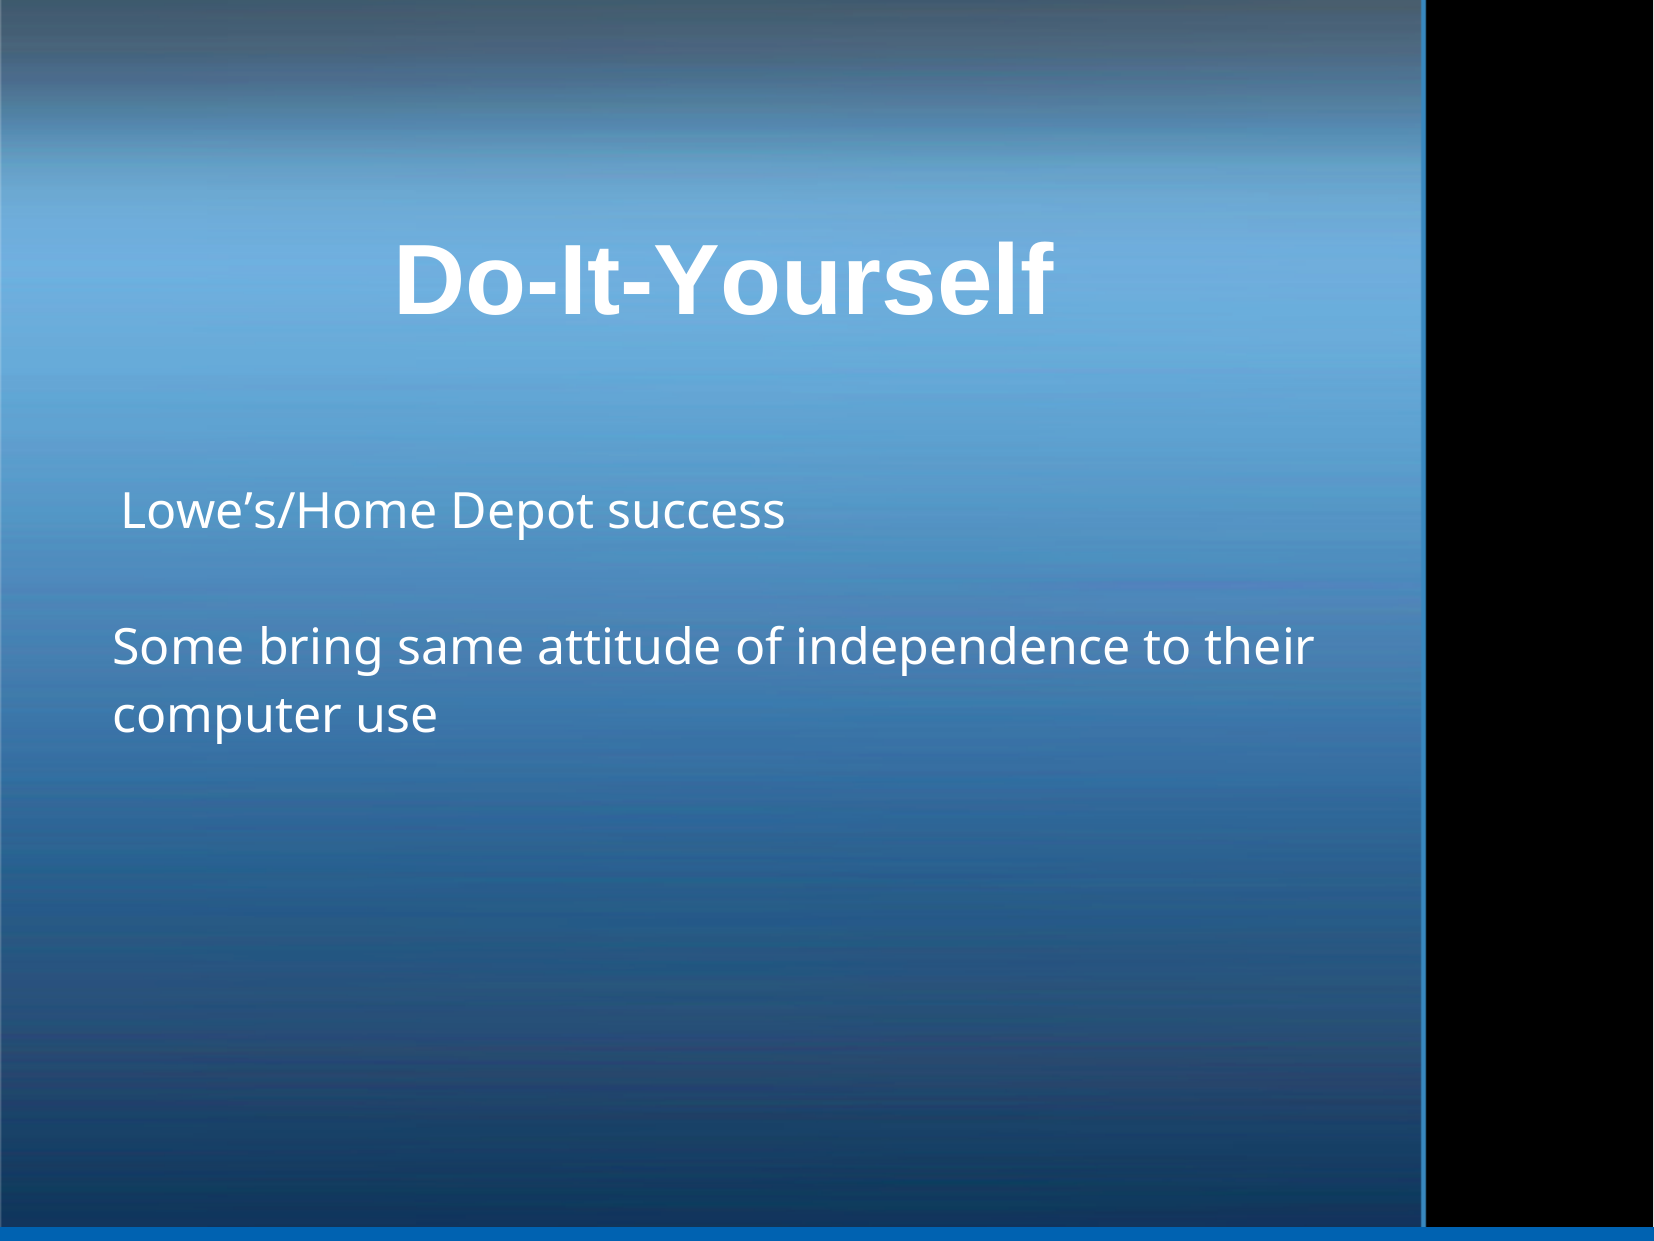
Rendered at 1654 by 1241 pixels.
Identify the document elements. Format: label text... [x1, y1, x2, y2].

title Do-It-Yourself [0, 176, 1448, 384]
picture [0, 0, 1654, 1227]
title Lowe’s/Home Depot success Some bring same attitude of independence to their computer use [112, 359, 1351, 863]
